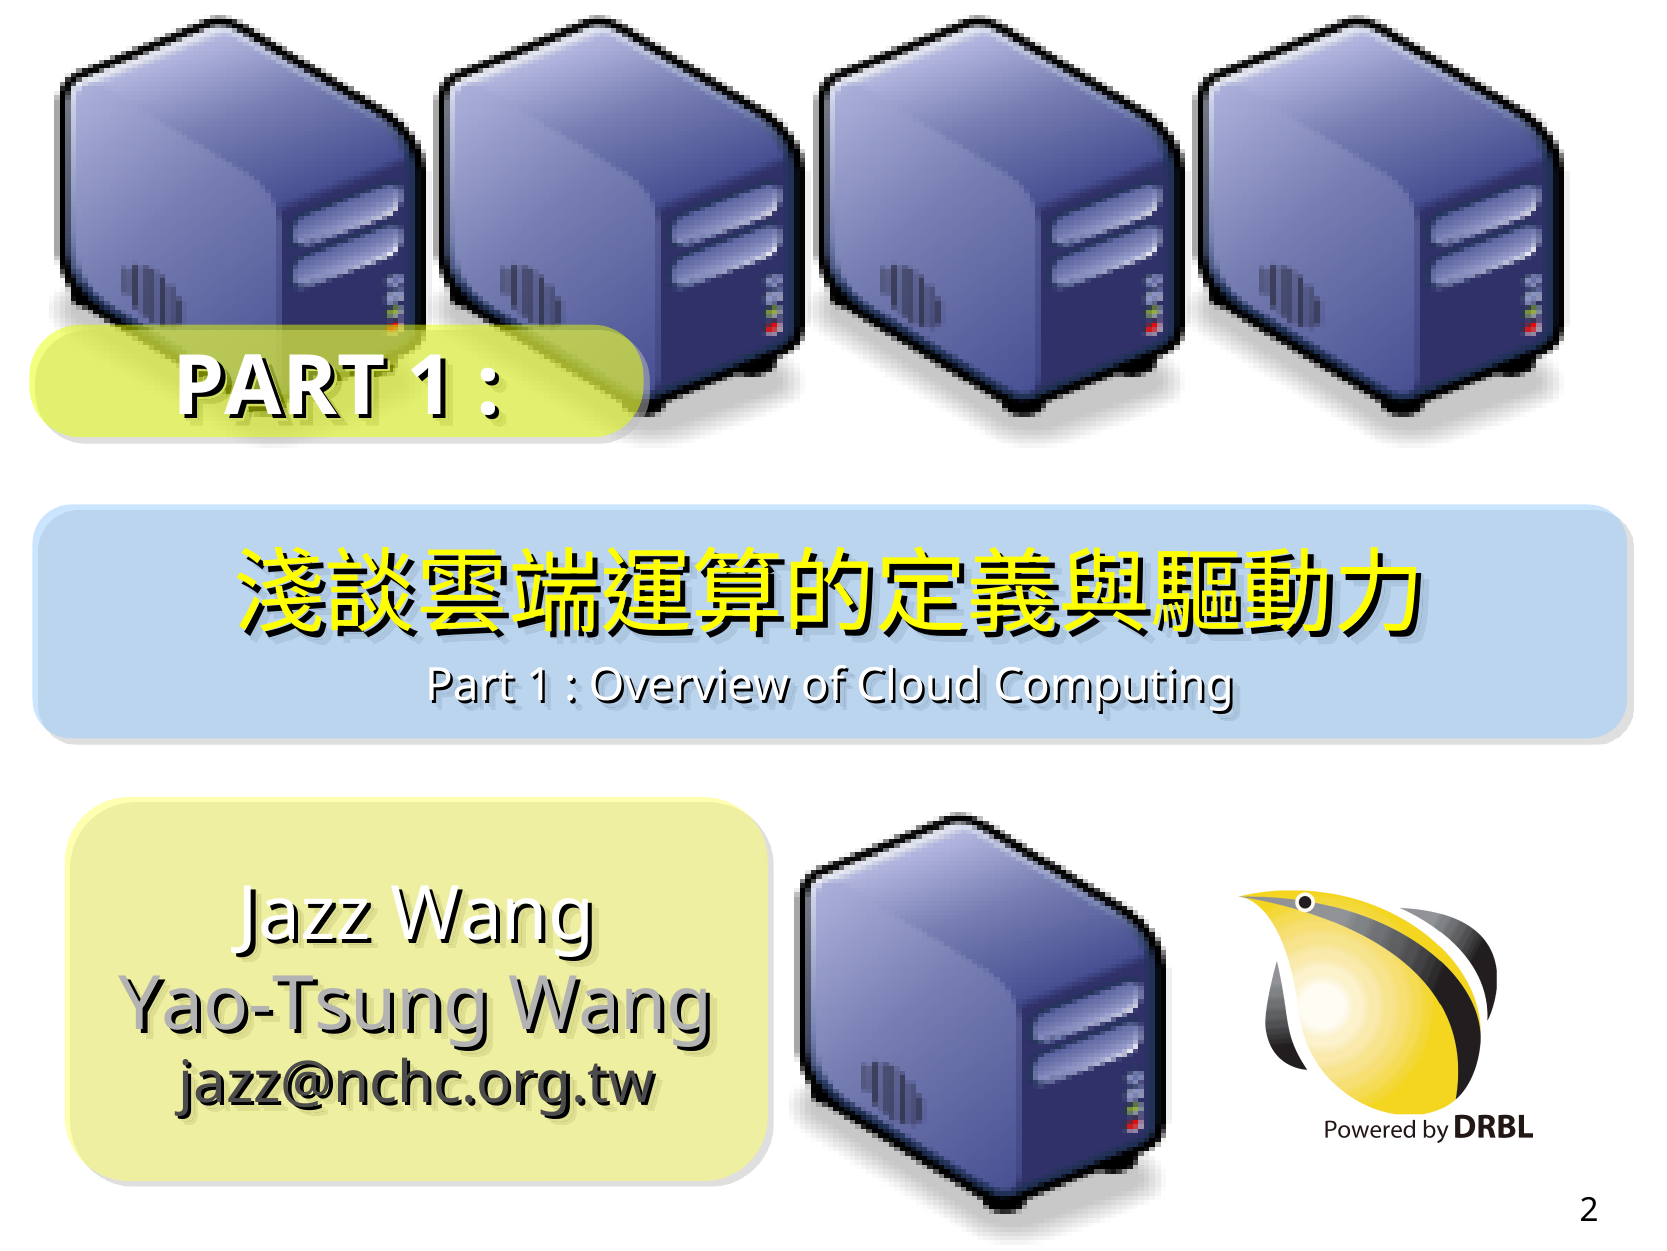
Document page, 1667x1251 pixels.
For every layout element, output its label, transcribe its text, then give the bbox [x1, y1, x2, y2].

picture [1224, 874, 1548, 1152]
text_box Jazz Wang Yao-Tsung Wang jazz@nchc.org.tw [64, 797, 767, 1182]
picture [767, 800, 1211, 1249]
picture [27, 2, 1609, 502]
text_box PART 1 : [29, 324, 644, 438]
text_box 淺談雲端運算的定義與驅動力 Part 1 : Overview of Cloud Computing [32, 504, 1628, 739]
